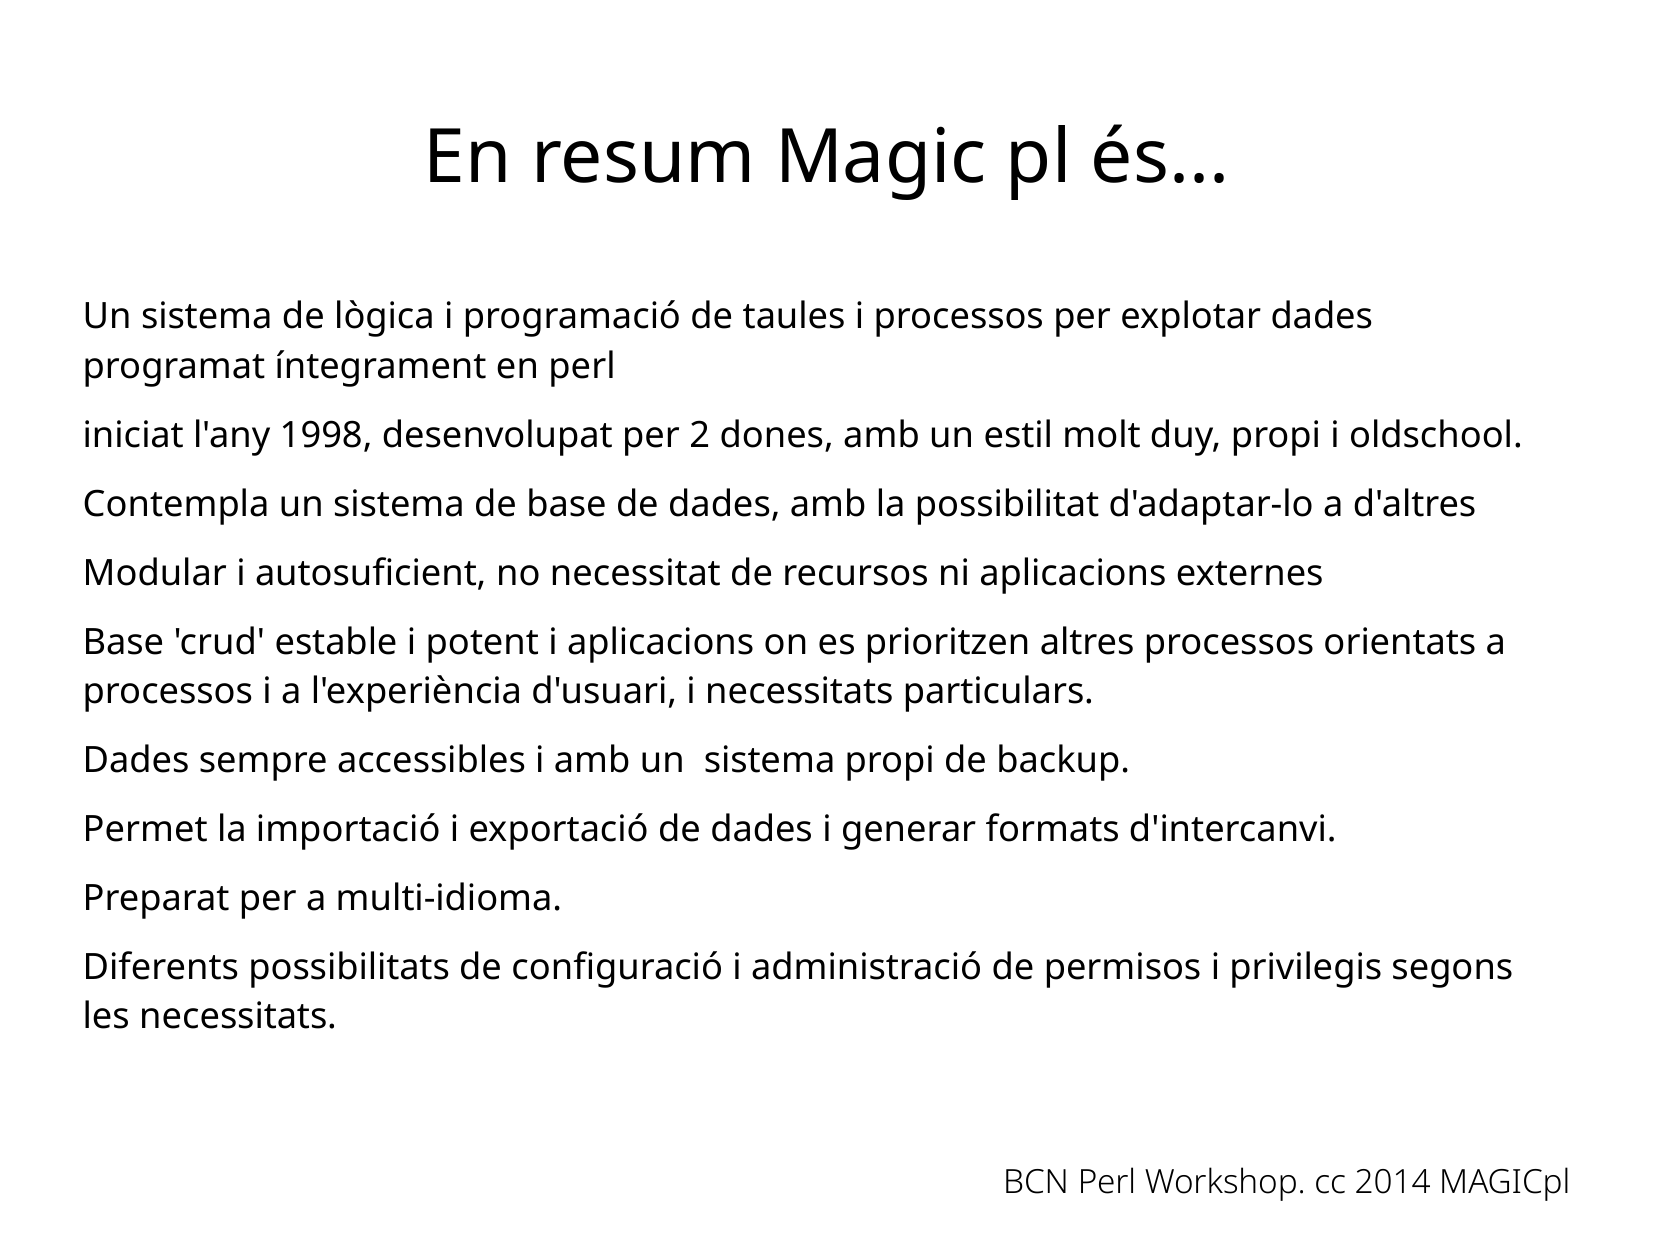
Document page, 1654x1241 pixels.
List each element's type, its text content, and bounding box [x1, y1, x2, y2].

title En resum Magic pl és... [82, 49, 1571, 257]
list Un sistema de lògica i programació de taules i processos per explotar dades programat íntegrament en perl iniciat l'any 1998, desenvolupat per 2 dones, amb un estil molt duy, propi i oldschool. Contempla un sistema de base de dades, amb la possibilitat d'adaptar-lo a d'altres Modular i autosuficient, no necessitat de recursos ni aplicacions externes Base 'crud' estable i potent i aplicacions on es prioritzen altres processos orientats a processos i a l'experiència d'usuari, i necessitats particulars. Dades sempre accessibles i amb un sistema propi de backup. Permet la importació i exportació de dades i generar formats d'intercanvi. Preparat per a multi-idioma. Diferents possibilitats de configuració i administració de permisos i privilegis segons les necessitats. [82, 290, 1538, 1099]
title BCN Perl Workshop. cc 2014 MAGICpl [82, 1139, 1571, 1223]
